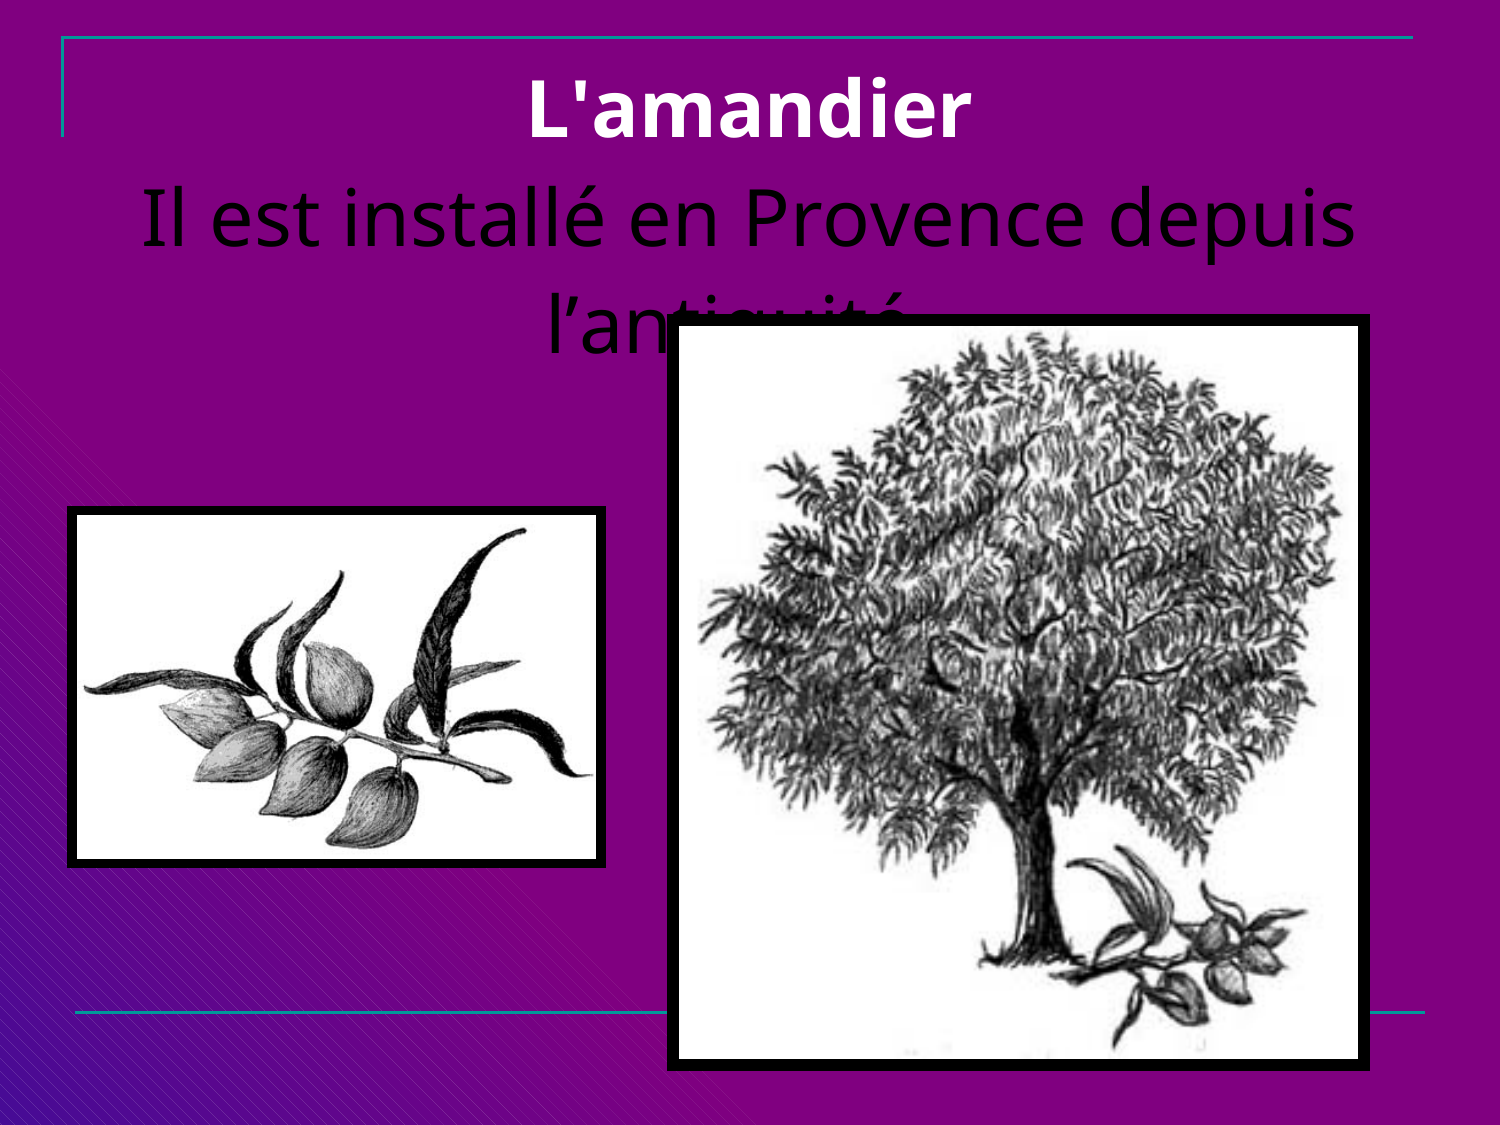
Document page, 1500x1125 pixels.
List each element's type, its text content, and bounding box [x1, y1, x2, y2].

title L'amandier Il est installé en Provence depuis l’antiquité. [75, 45, 1426, 347]
picture [679, 326, 1358, 1059]
picture [76, 515, 597, 859]
